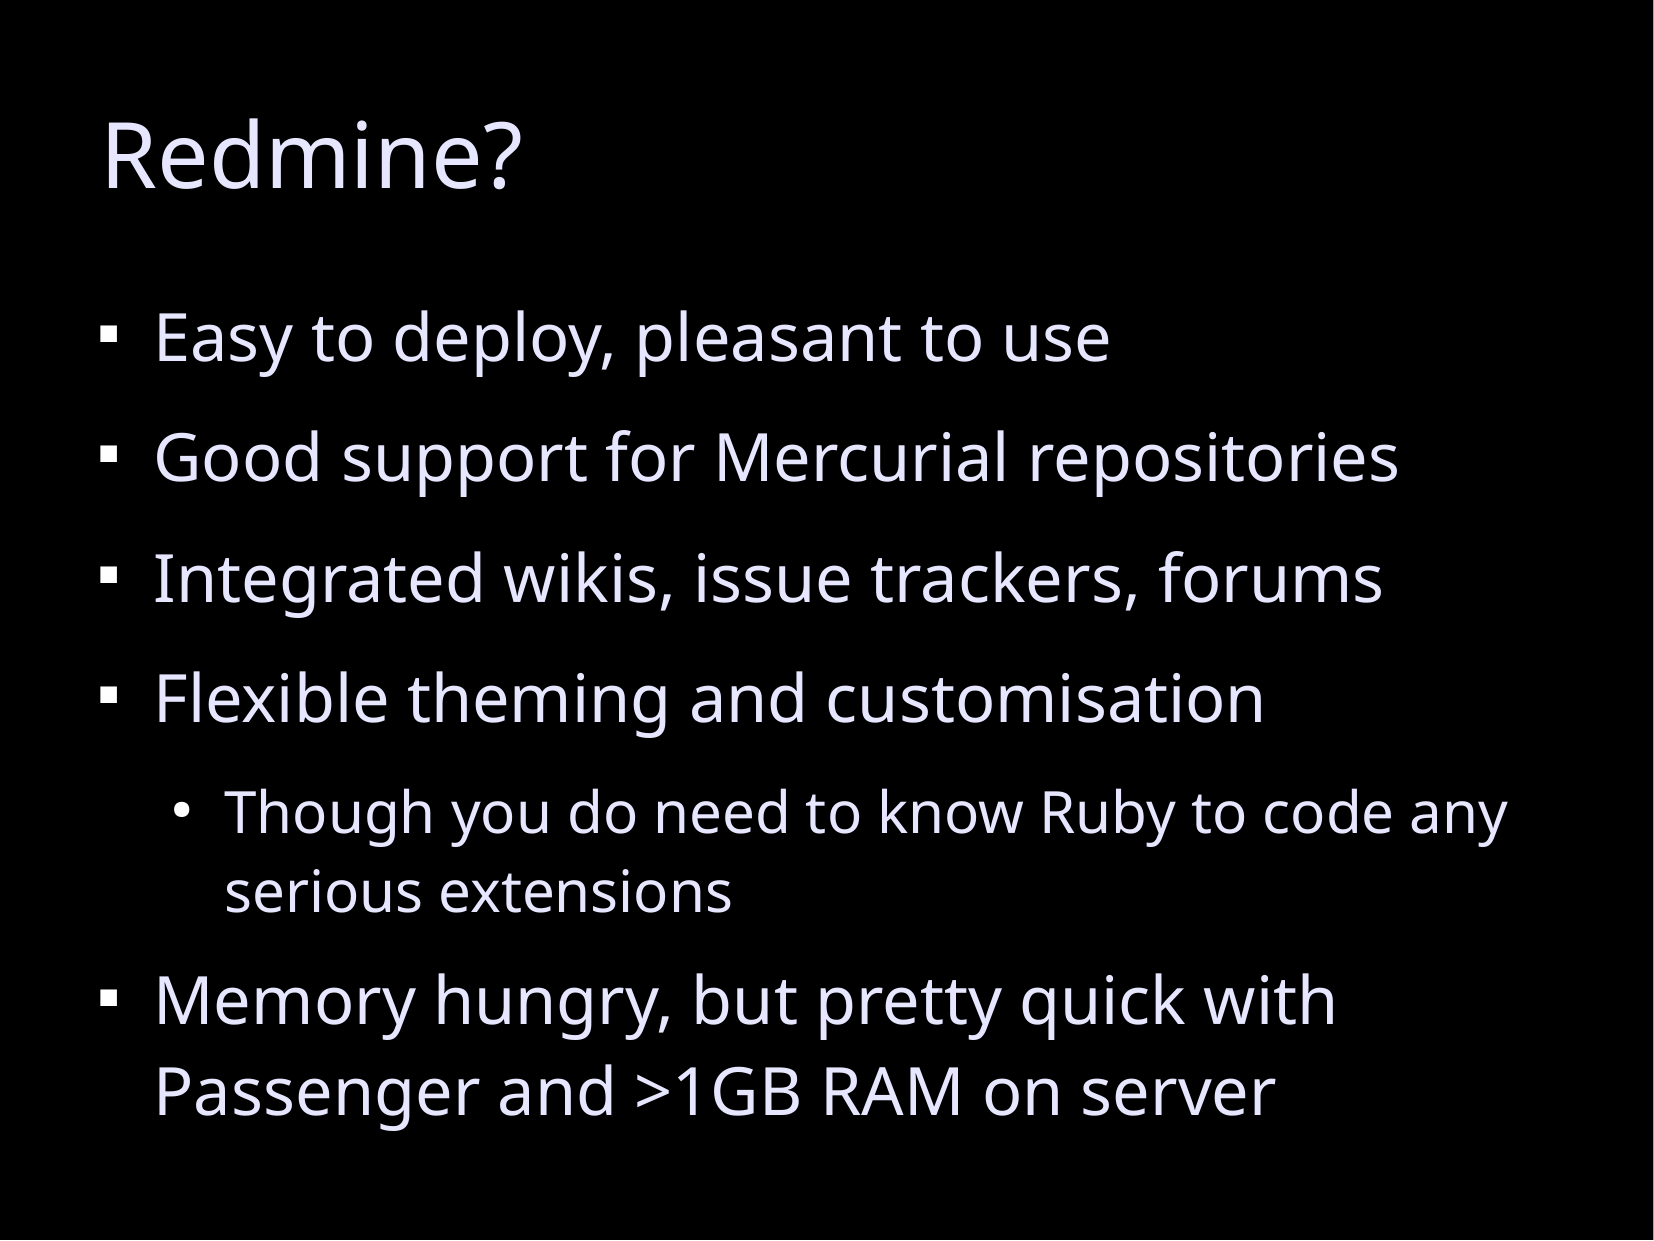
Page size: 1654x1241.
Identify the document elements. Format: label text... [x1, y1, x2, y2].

title Redmine? [82, 56, 1571, 250]
list Easy to deploy, pleasant to use Good support for Mercurial repositories Integrated wikis, issue trackers, forums Flexible theming and customisation Though you do need to know Ruby to code any serious extensions Memory hungry, but pretty quick with Passenger and >1GB RAM on server [82, 290, 1571, 1109]
